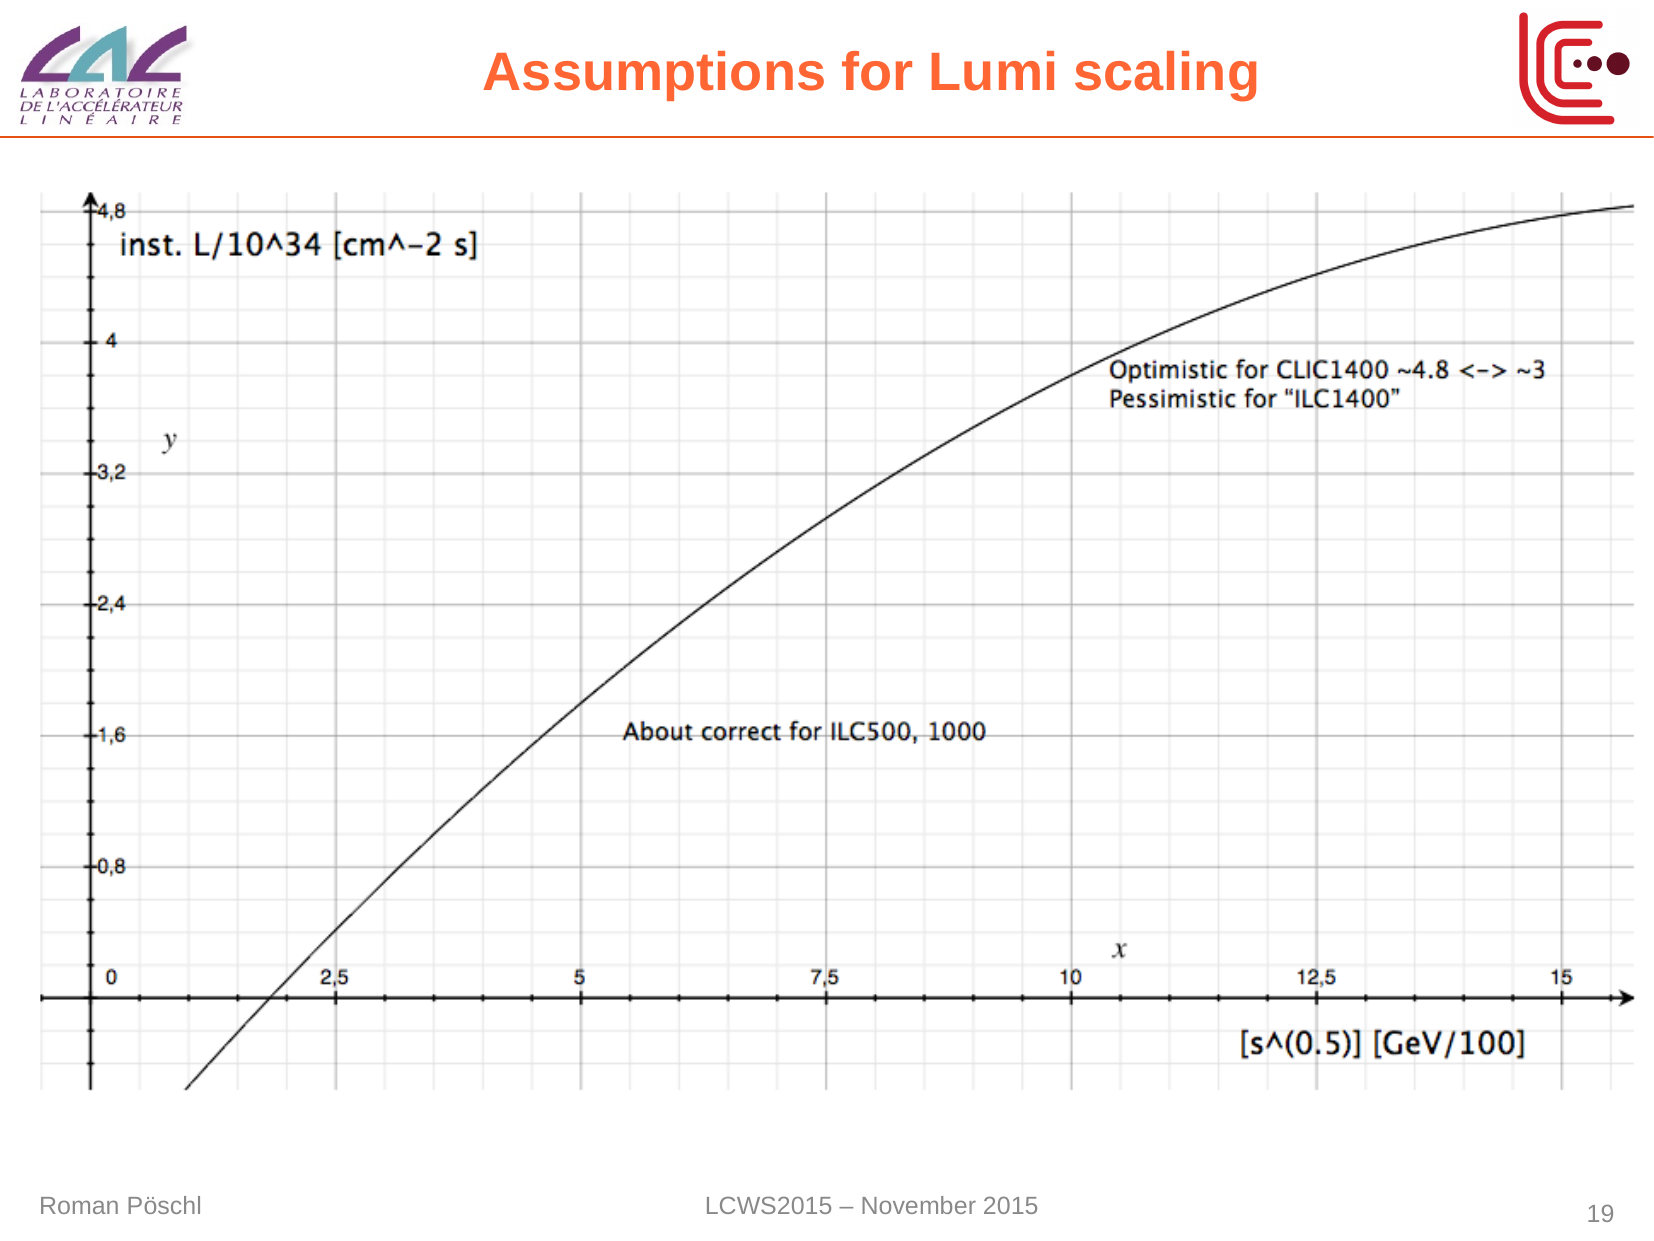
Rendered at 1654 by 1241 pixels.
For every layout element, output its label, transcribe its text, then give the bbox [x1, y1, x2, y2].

title Assumptions for Lumi scaling [128, 29, 1617, 113]
picture [17, 22, 199, 127]
picture [39, 191, 1636, 1092]
picture [1508, 2, 1641, 135]
